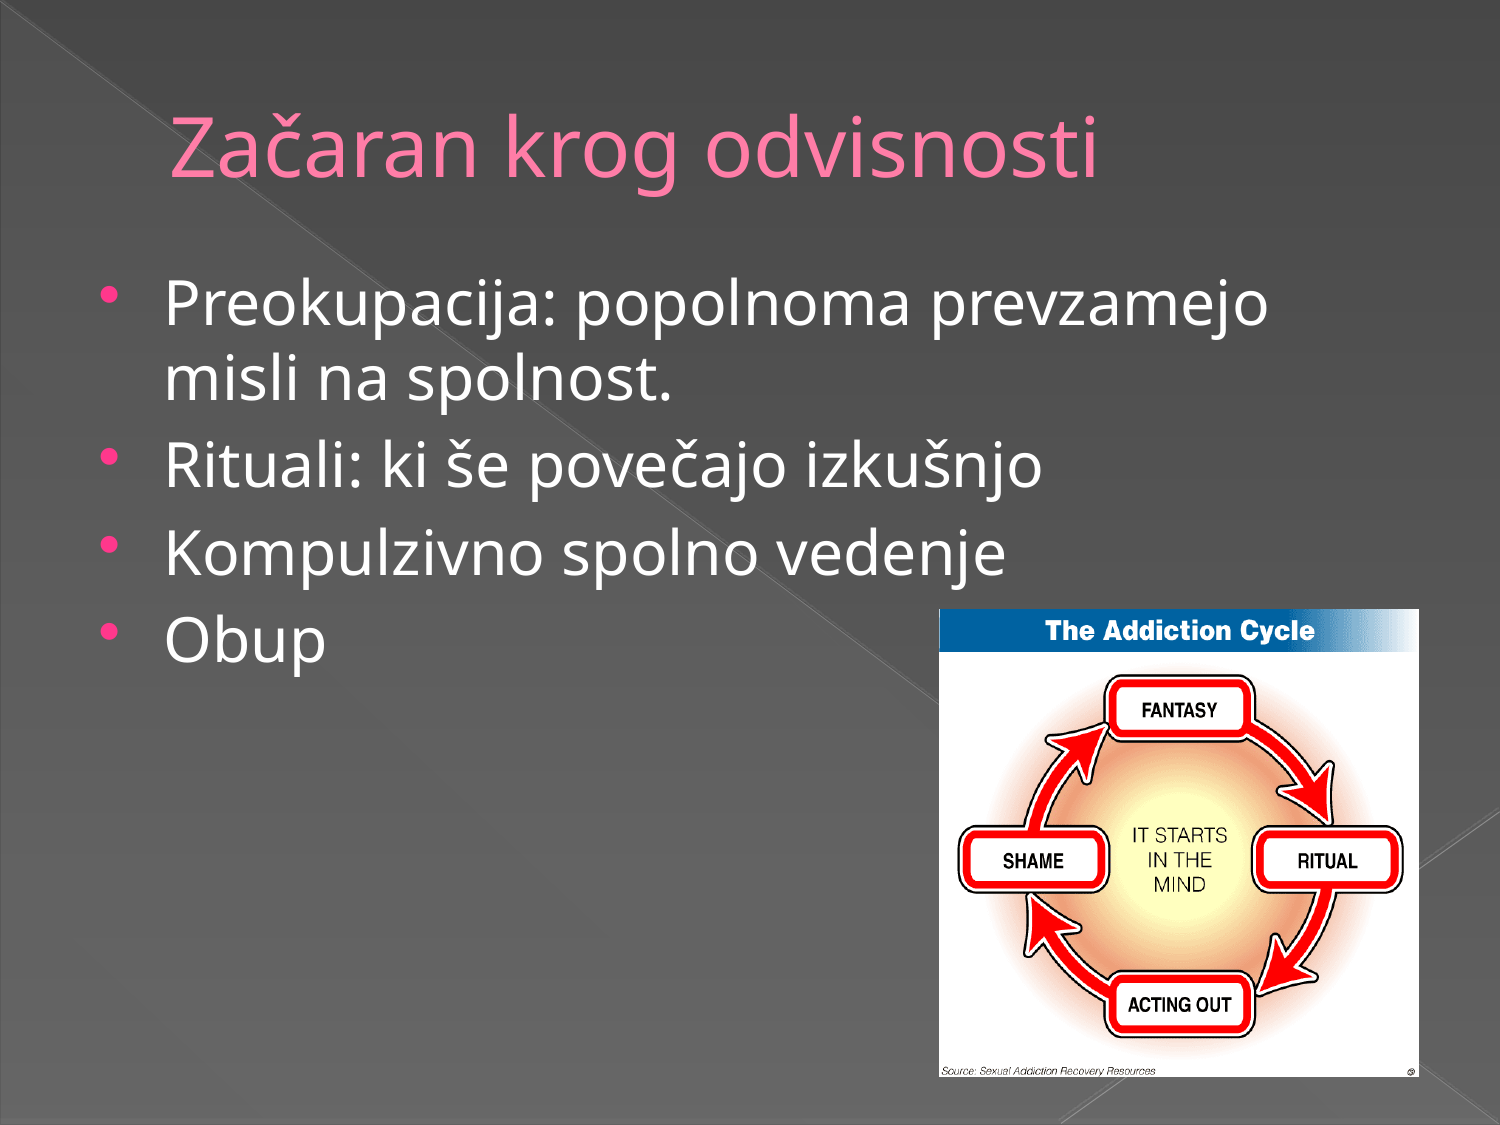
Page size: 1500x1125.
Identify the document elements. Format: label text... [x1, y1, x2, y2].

list Preokupacija: popolnoma prevzamejo misli na spolnost. Rituali: ki še povečajo izkušnjo Kompulzivno spolno vedenje Obup [75, 255, 1425, 1059]
picture [939, 1059, 1419, 1077]
title Začaran krog odvisnosti [75, 43, 1425, 244]
